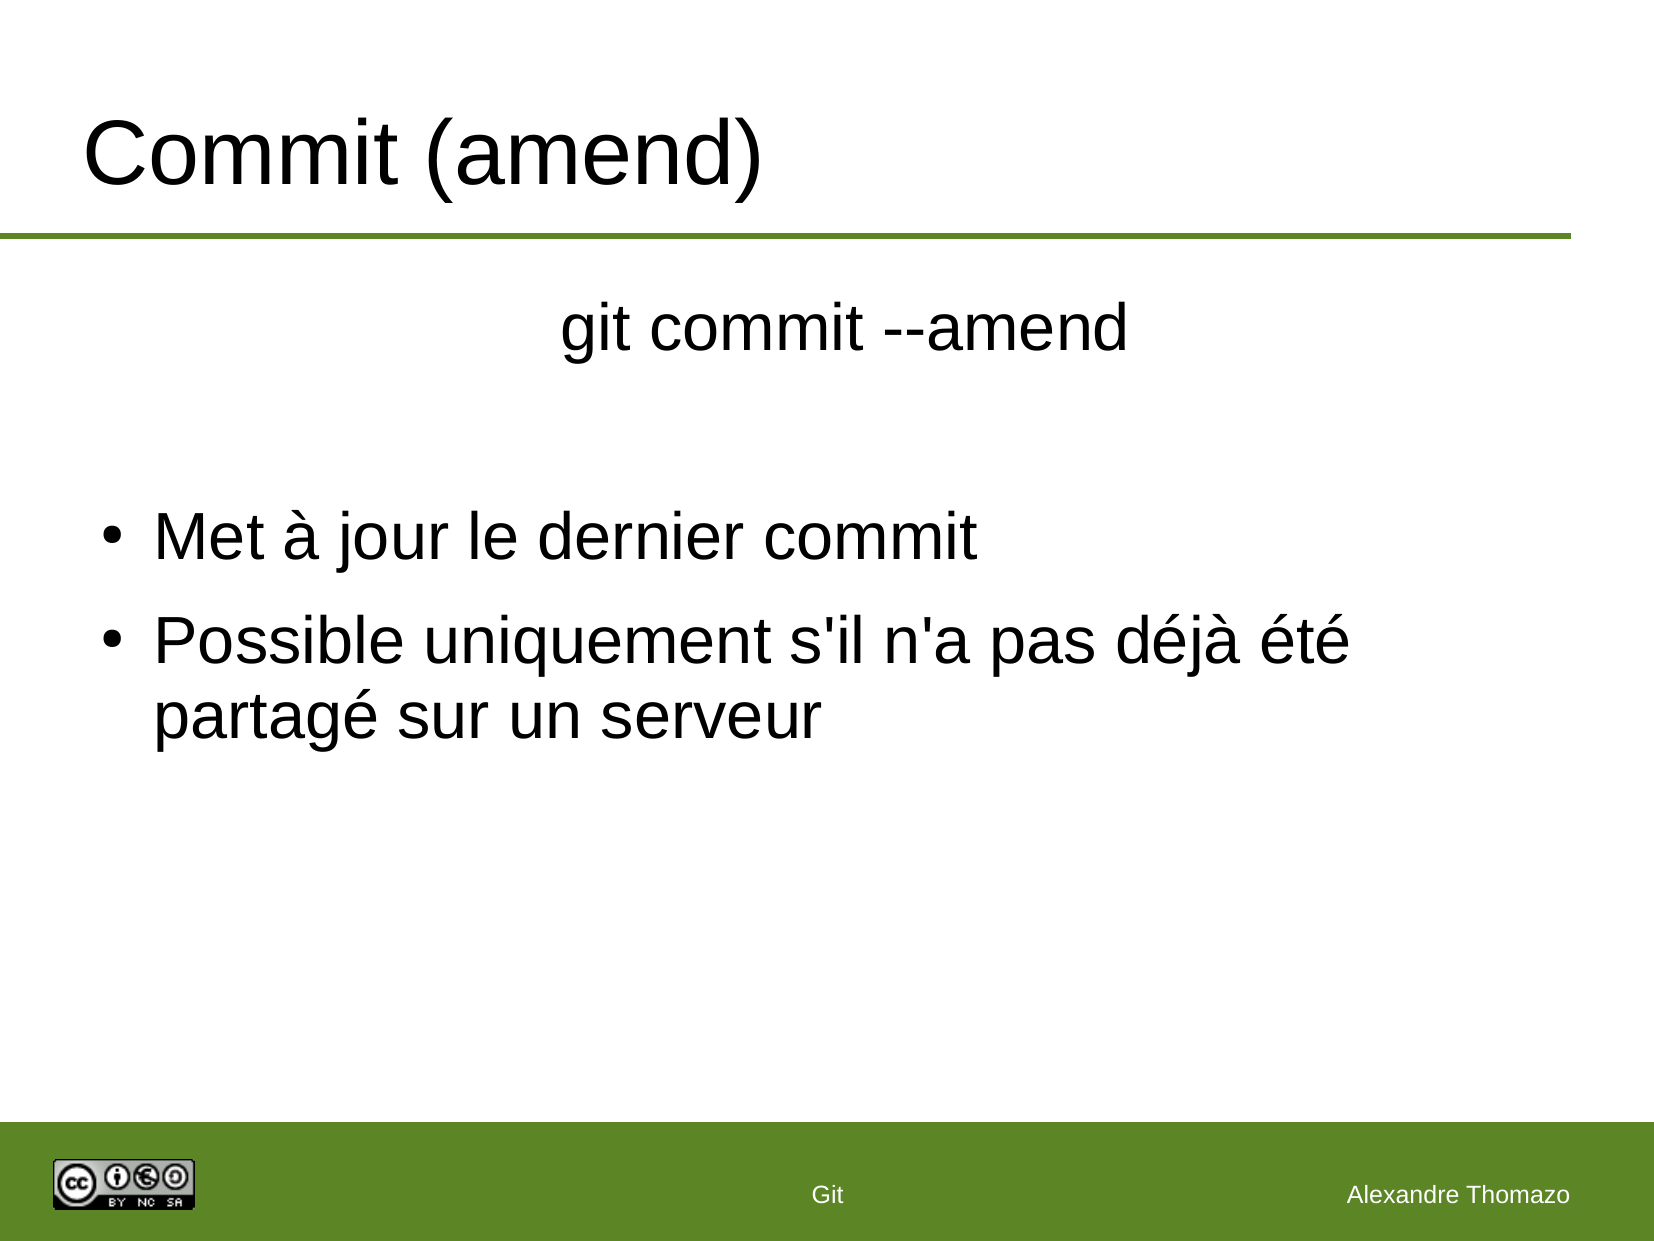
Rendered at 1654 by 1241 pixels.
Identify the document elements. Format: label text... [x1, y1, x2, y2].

title Commit (amend) [82, 49, 1571, 257]
picture [53, 1159, 195, 1210]
list git commit --amend Met à jour le dernier commit Possible uniquement s'il n'a pas déjà été partagé sur un serveur [82, 290, 1538, 1010]
